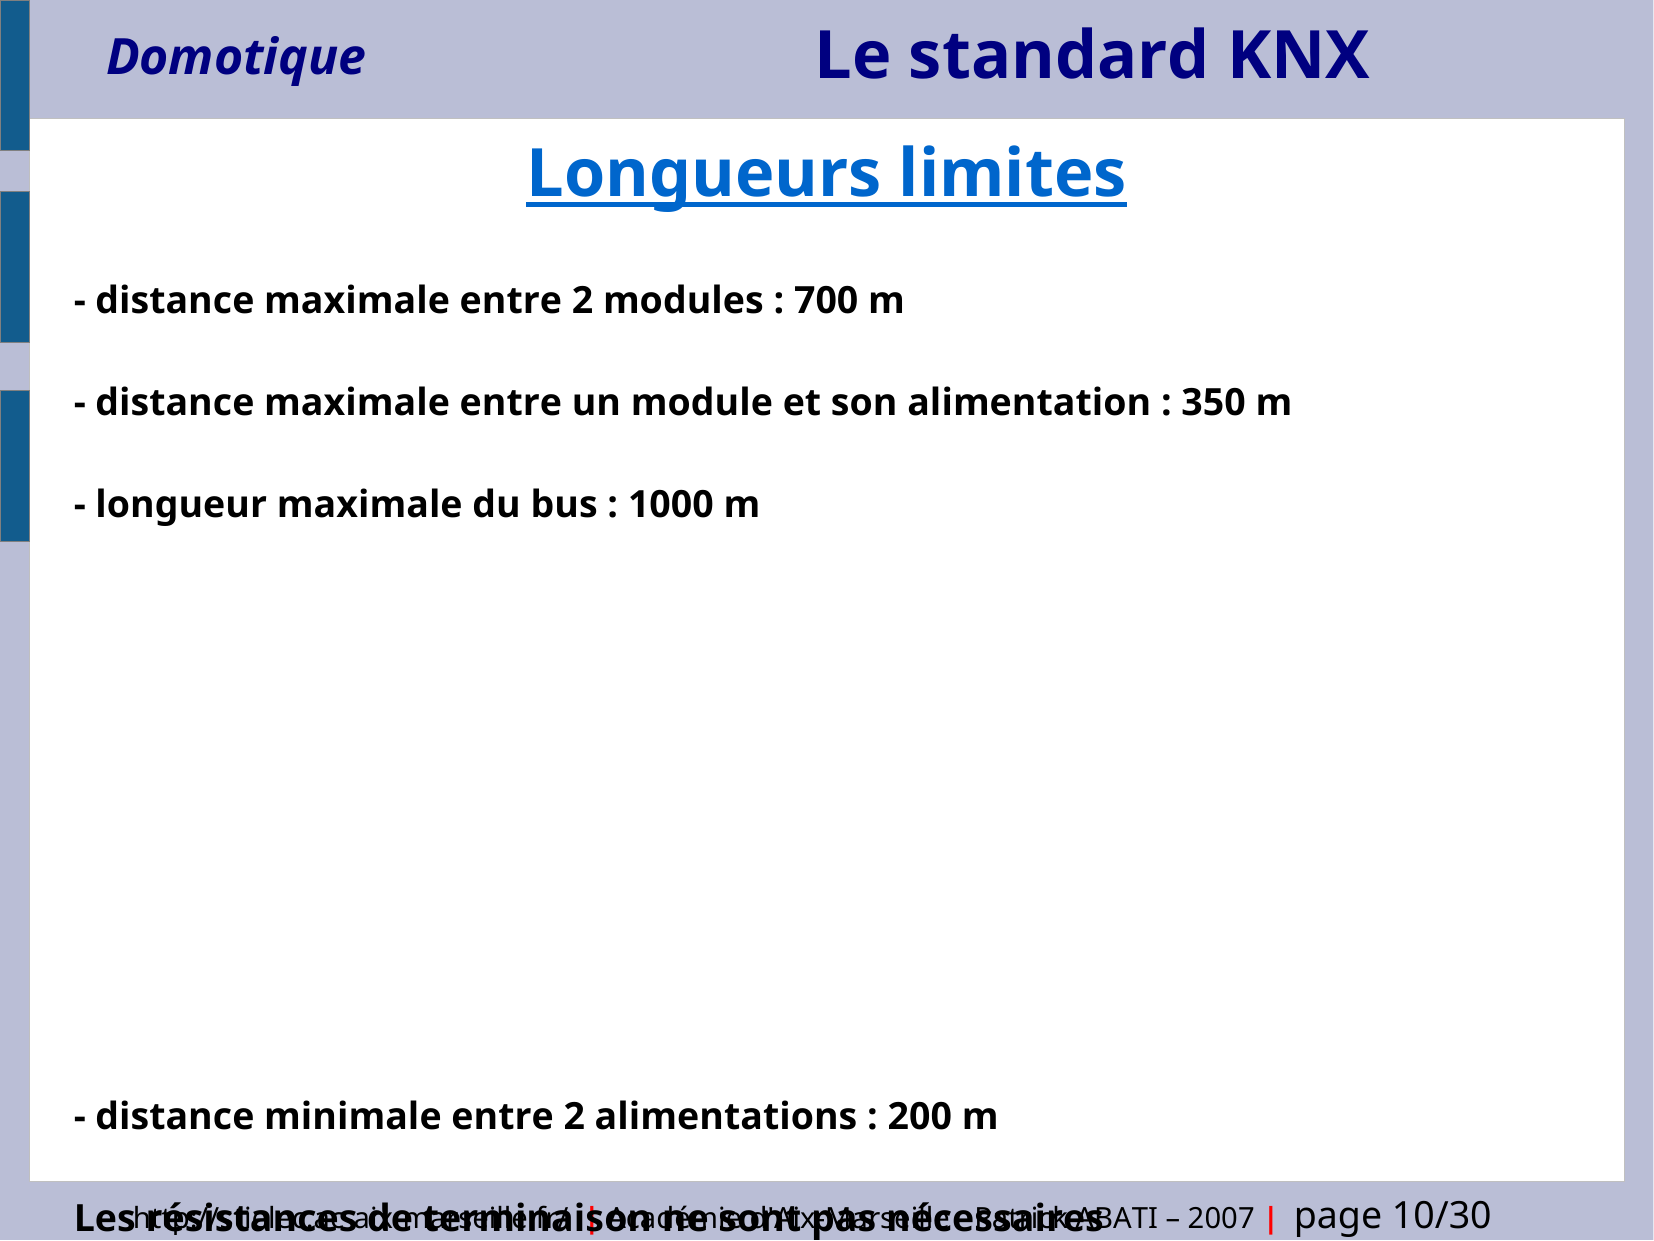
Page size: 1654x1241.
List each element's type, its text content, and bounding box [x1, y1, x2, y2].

text_box - distance maximale entre 2 modules : 700 m - distance maximale entre un module et son alimentation : 350 m - longueur maximale du bus : 1000 m - distance minimale entre 2 alimentations : 200 m Les résistances de terminaison ne sont pas nécessaires [59, 265, 1595, 1141]
text_box Longueurs limites [29, 118, 1625, 214]
